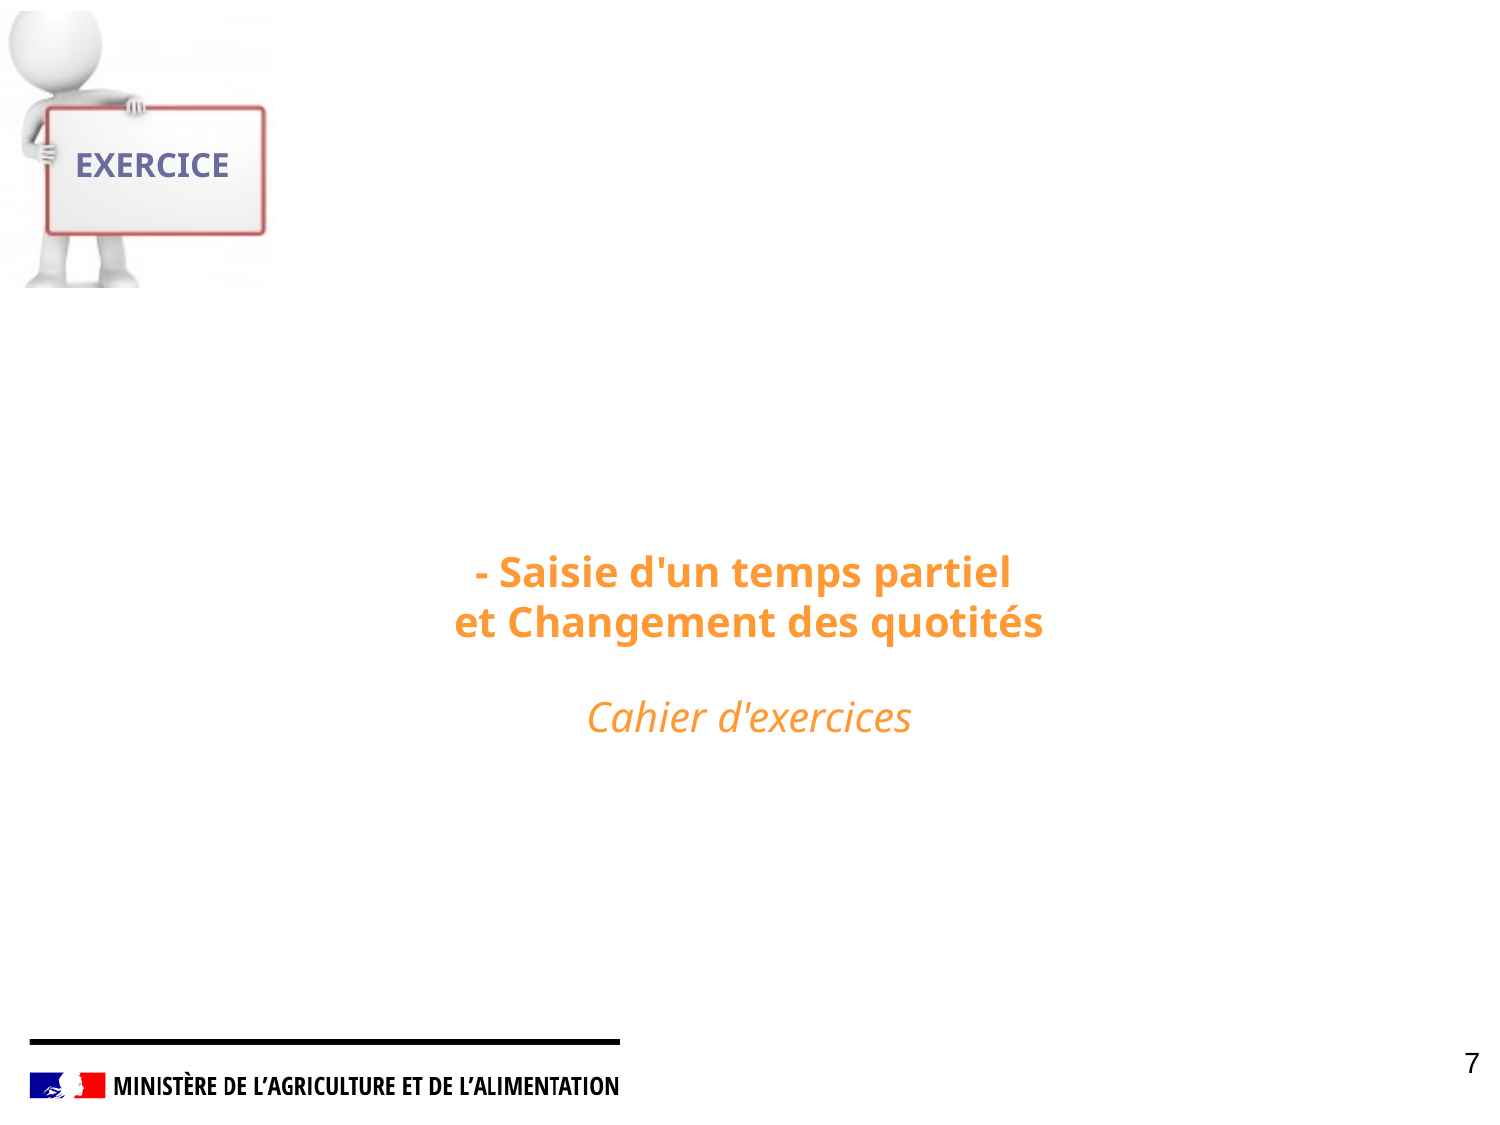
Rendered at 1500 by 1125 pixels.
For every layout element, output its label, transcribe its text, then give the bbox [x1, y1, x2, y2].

picture [0, 11, 276, 288]
text_box Exercice [28, 137, 276, 231]
picture [29, 1039, 620, 1099]
text_box - Saisie d'un temps partiel et Changement des quotités Cahier d'exercices [0, 538, 1499, 703]
